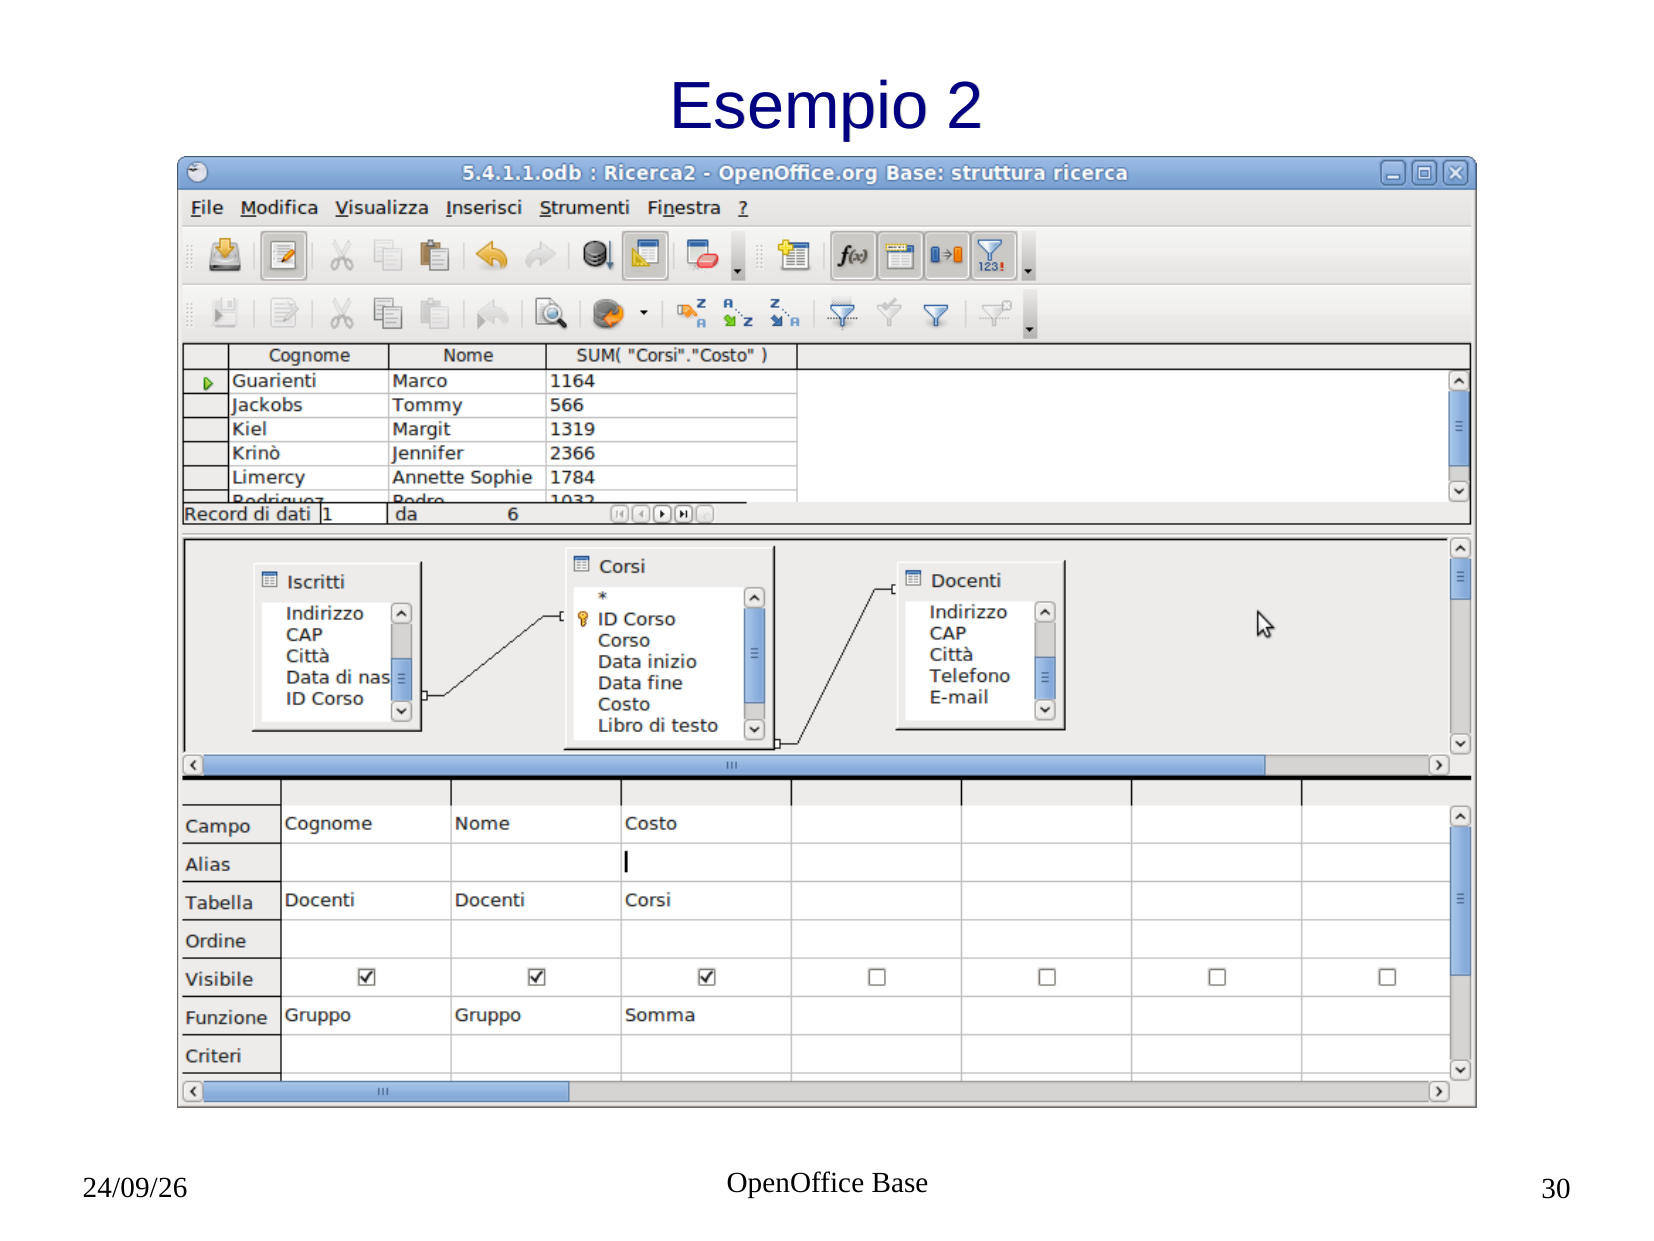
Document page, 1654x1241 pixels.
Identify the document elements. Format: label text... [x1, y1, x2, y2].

picture [177, 156, 1477, 1108]
title Esempio 2 [82, 49, 1571, 161]
